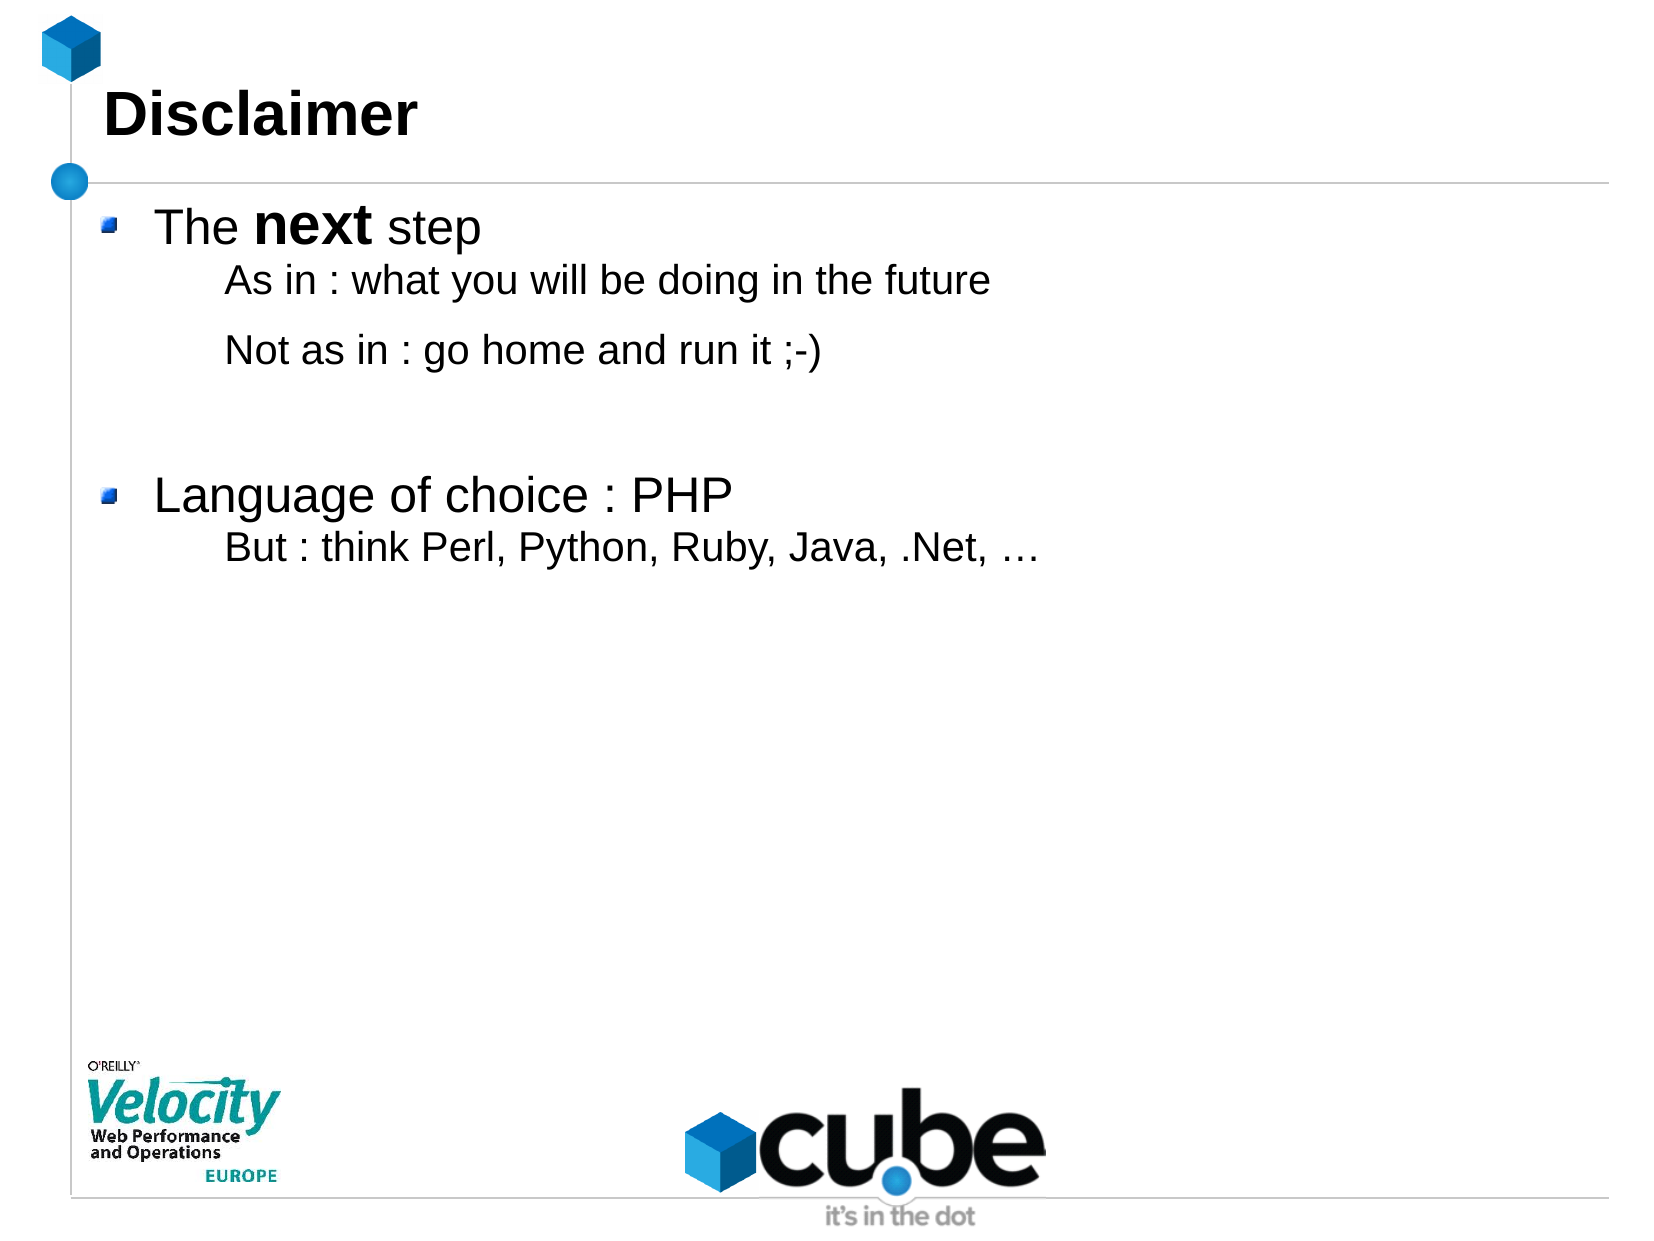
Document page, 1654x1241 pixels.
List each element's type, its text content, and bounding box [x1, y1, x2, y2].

picture [88, 1061, 281, 1182]
title Disclaimer [103, 49, 1551, 178]
list The next step As in : what you will be doing in the future Not as in : go home and run it ;-) Language of choice : PHP But : think Perl, Python, Ruby, Java, .Net, … [82, 191, 1571, 1011]
